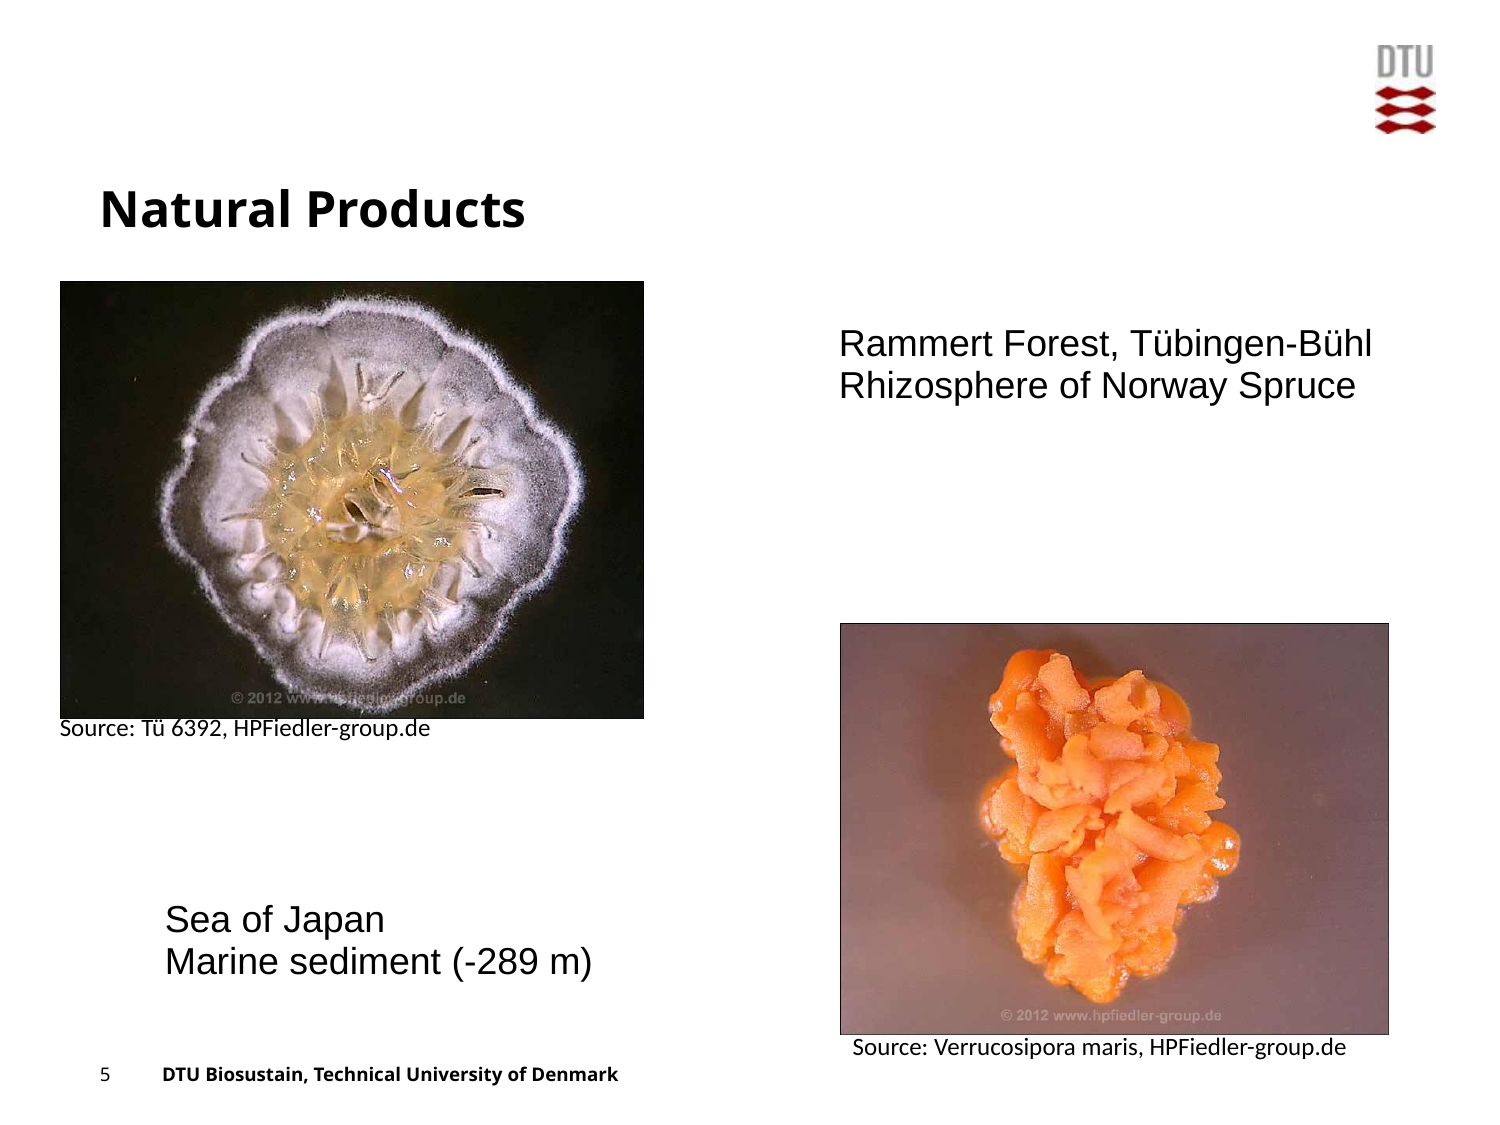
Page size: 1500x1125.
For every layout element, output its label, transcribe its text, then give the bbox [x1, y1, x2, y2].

slide_number <number> [99, 1062, 151, 1113]
title Natural Products [99, 50, 1375, 238]
text_box Sea of Japan Marine sediment (-289 m) [150, 891, 826, 991]
picture [840, 623, 1389, 1036]
text_box Rammert Forest, Tübingen-Bühl Rhizosphere of Norway Spruce [824, 314, 1500, 414]
picture [60, 281, 644, 719]
text_box Source: Tü 6392, HPFiedler-group.de [45, 710, 447, 751]
text_box Source: Verrucosipora maris, HPFiedler-group.de [837, 1029, 1363, 1069]
picture [1375, 45, 1436, 134]
